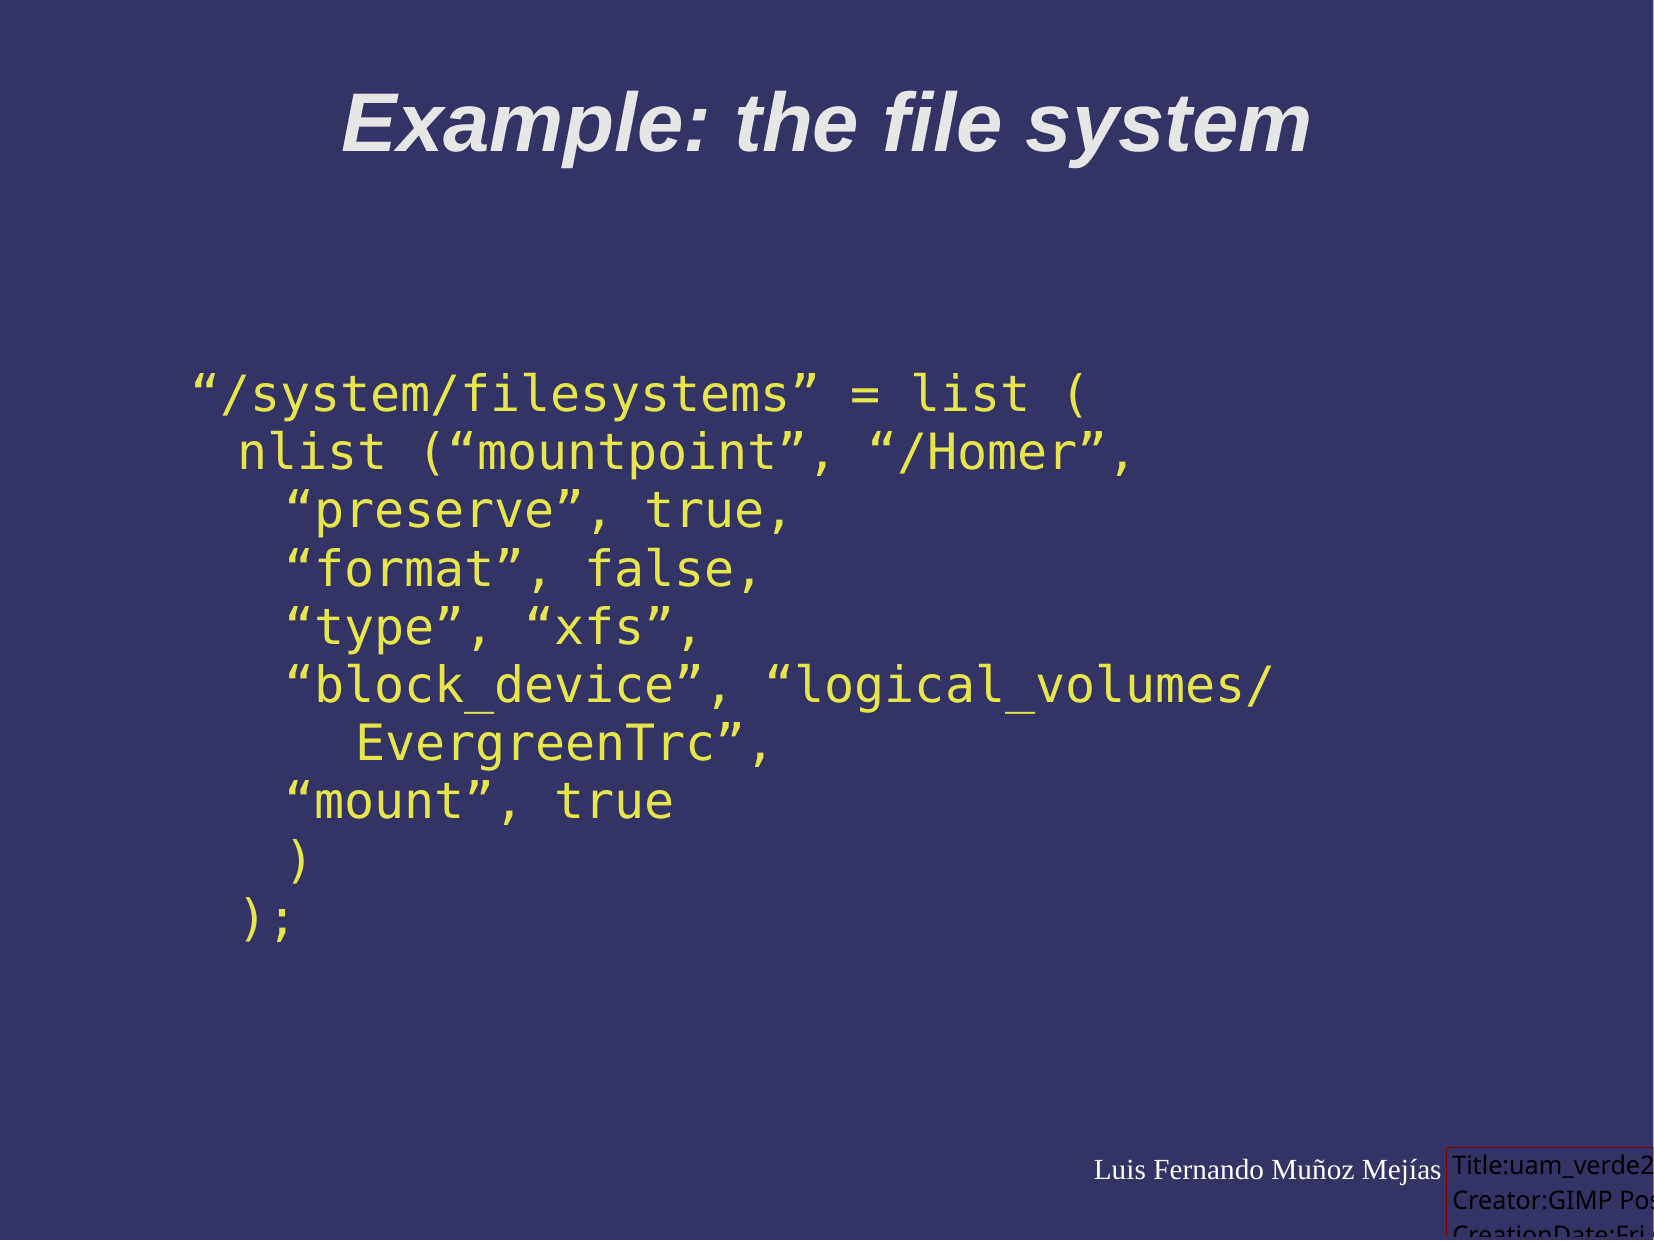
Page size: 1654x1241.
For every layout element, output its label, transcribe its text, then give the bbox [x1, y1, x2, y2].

list “/system/filesystems” = list ( nlist (“mountpoint”, “/Homer”, “preserve”, true, “format”, false, “type”, “xfs”, “block_device”, “logical_volumes/EvergreenTrc”, “mount”, true ) ); [178, 364, 1570, 1147]
title Example: the file system [121, 19, 1534, 227]
